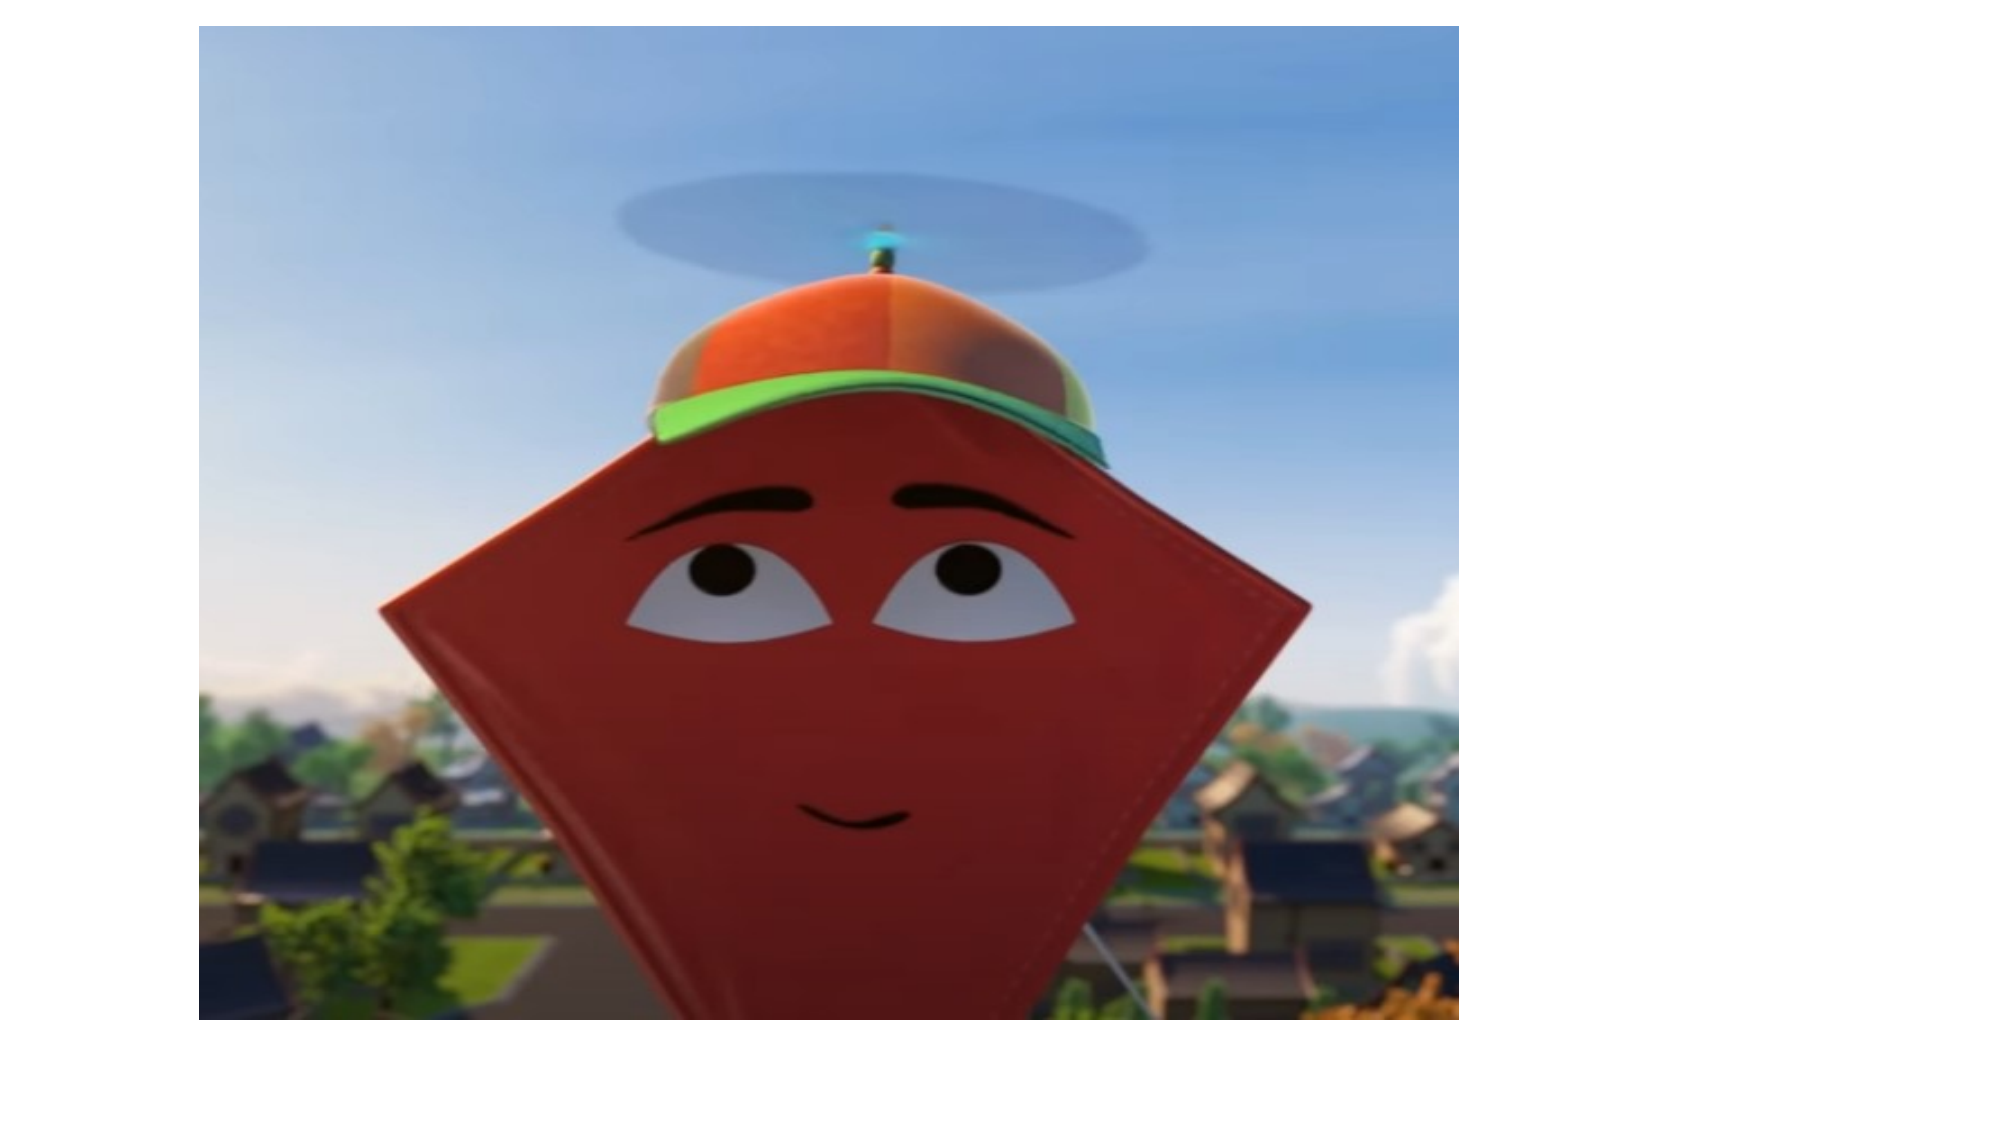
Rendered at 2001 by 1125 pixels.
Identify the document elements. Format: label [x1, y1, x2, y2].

picture [199, 26, 1459, 1020]
